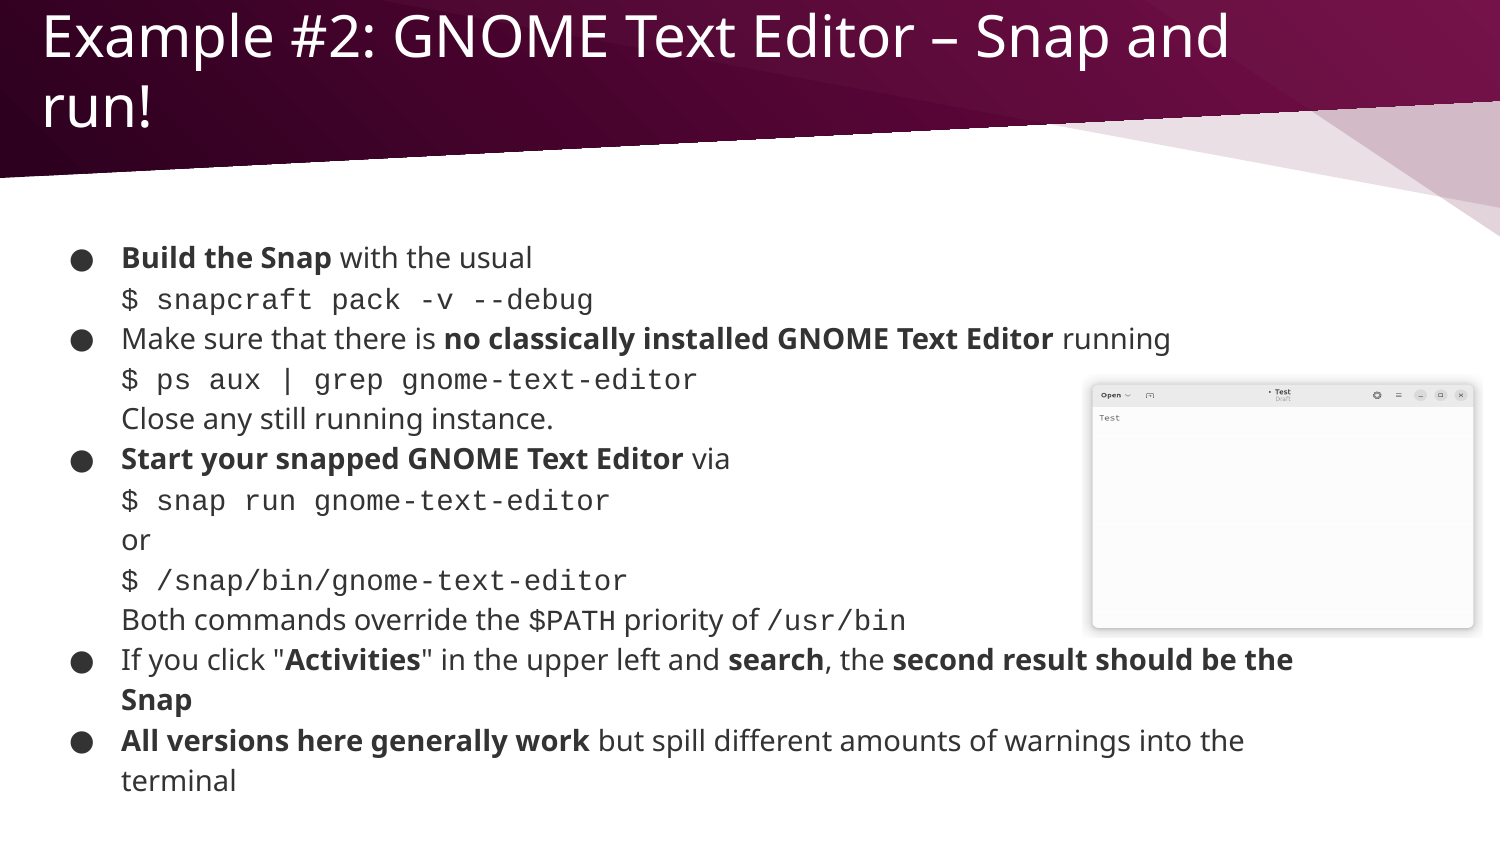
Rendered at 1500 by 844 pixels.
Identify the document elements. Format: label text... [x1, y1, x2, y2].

picture [1082, 374, 1483, 638]
list Build the Snap with the usual $ snapcraft pack -v --debug Make sure that there is no classically installed GNOME Text Editor running $ ps aux | grep gnome-text-editor Close any still running instance. Start your snapped GNOME Text Editor via $ snap run gnome-text-editor or $ /snap/bin/gnome-text-editor Both commands override the $PATH priority of /usr/bin If you click "Activities" in the upper left and search, the second result should be the Snap All versions here generally work but spill different amounts of warnings into the terminal [35, 229, 1324, 789]
title Example #2: GNOME Text Editor – Snap and run! [41, 5, 1336, 134]
